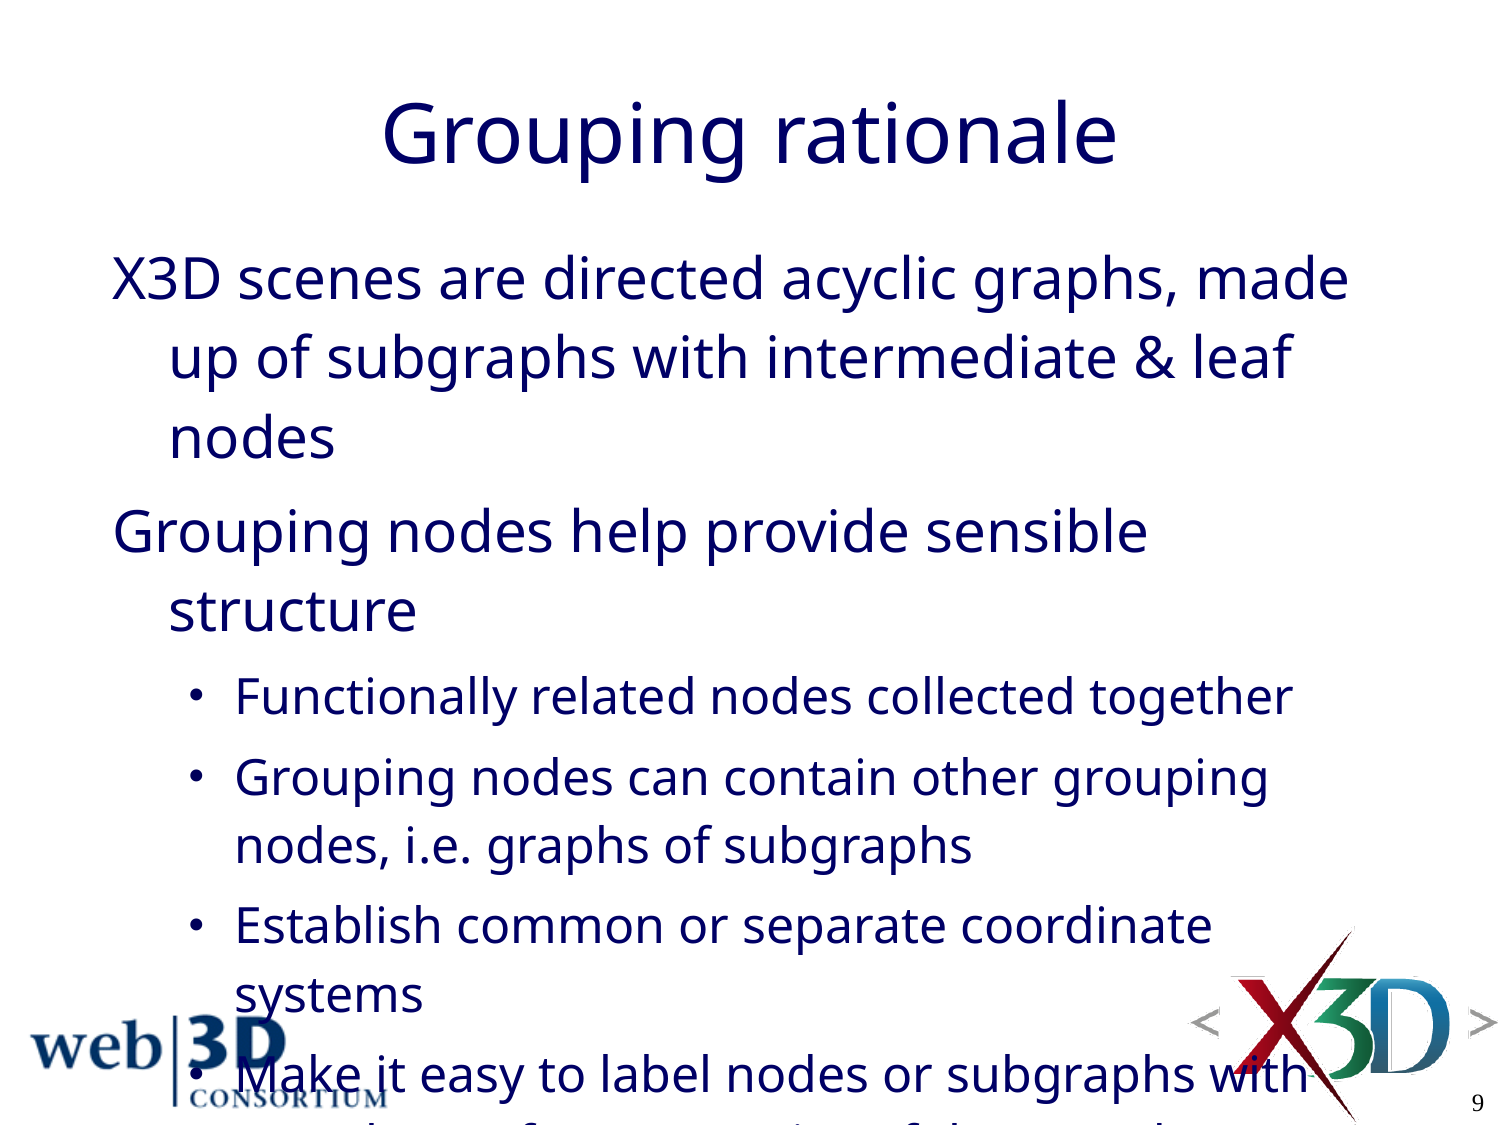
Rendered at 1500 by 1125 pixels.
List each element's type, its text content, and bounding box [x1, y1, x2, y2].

title Grouping rationale [112, 37, 1388, 226]
picture [12, 998, 413, 1118]
picture [268, 998, 274, 1006]
list X3D scenes are directed acyclic graphs, made up of subgraphs with intermediate & leaf nodes Grouping nodes help provide sensible structure Functionally related nodes collected together Grouping nodes can contain other grouping nodes, i.e. graphs of subgraphs Establish common or separate coordinate systems Make it easy to label nodes or subgraphs with DEF, then reference copies of those nodes (or grouped collections of nodes) with USE [112, 237, 1388, 986]
picture [1187, 926, 1500, 1125]
